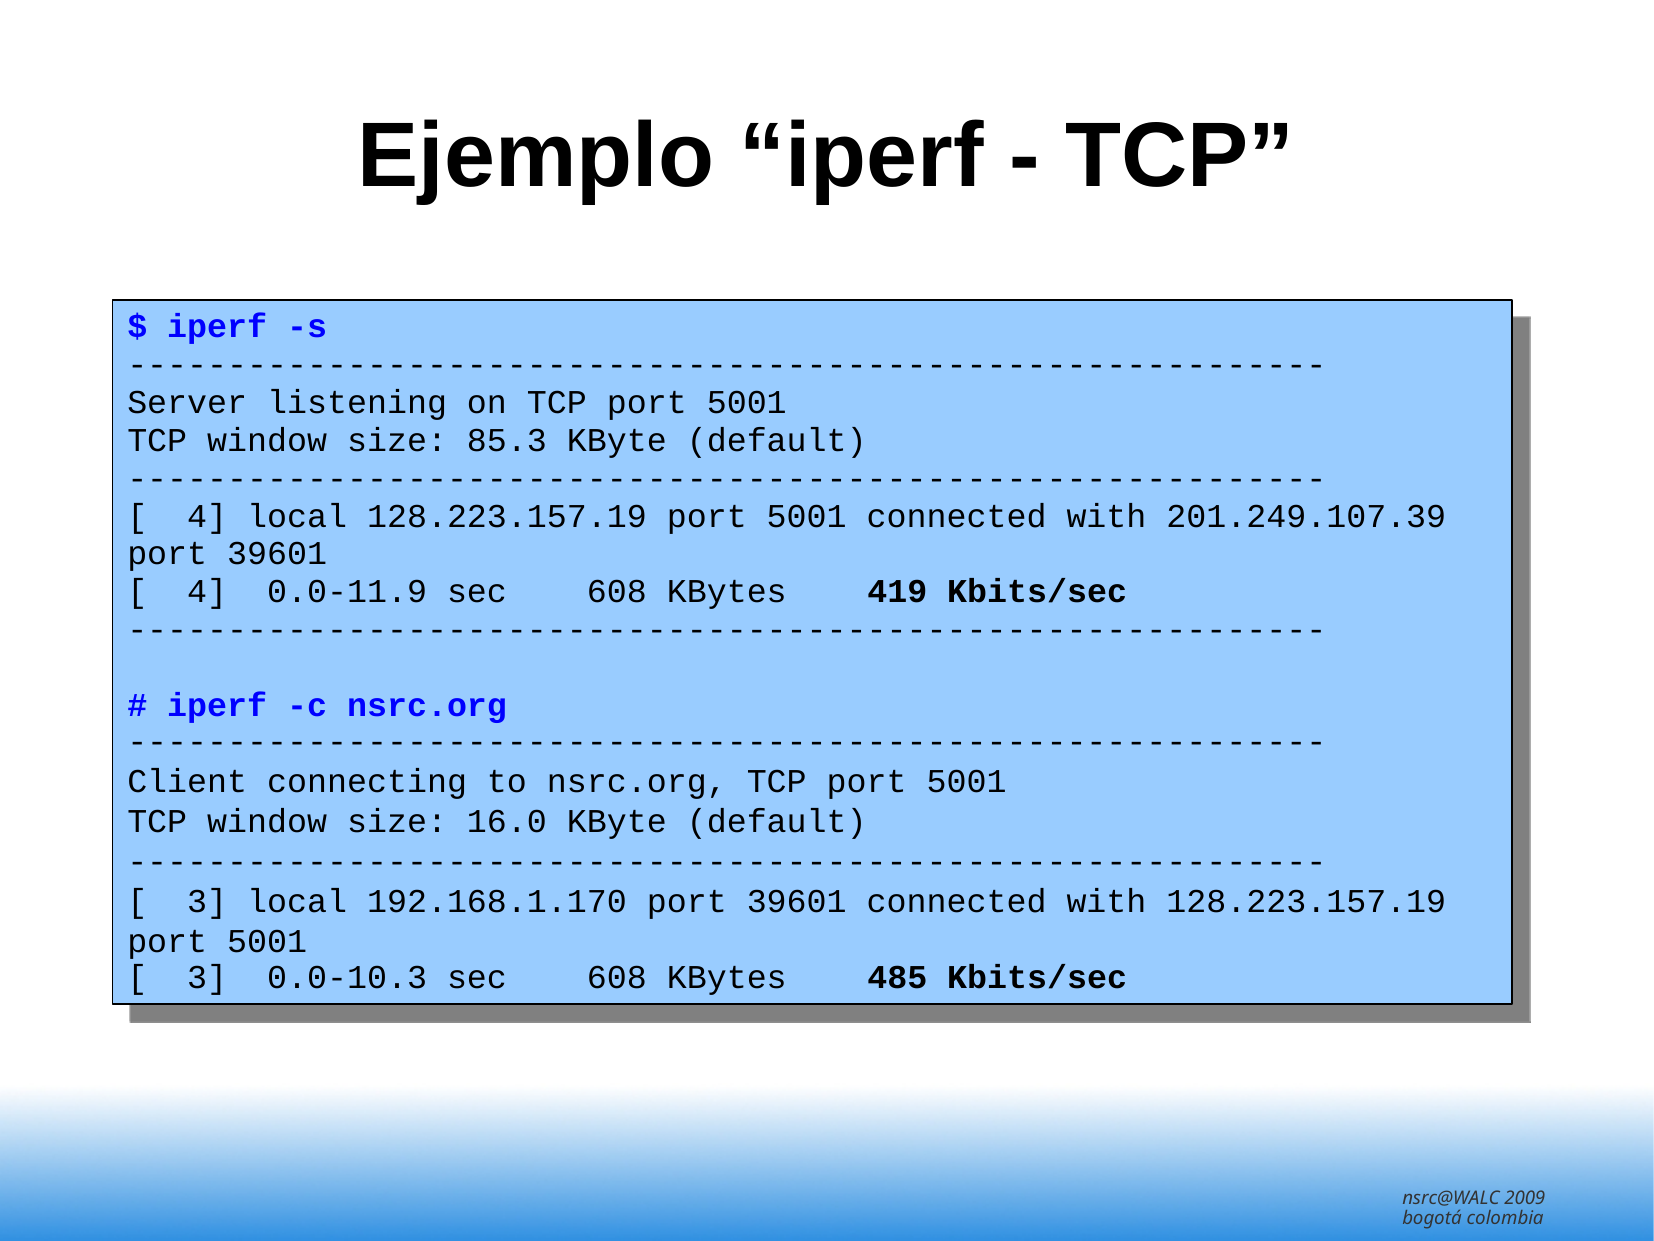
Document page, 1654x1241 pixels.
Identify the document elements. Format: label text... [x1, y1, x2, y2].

title Ejemplo “iperf - TCP” [82, 49, 1571, 257]
picture [0, 1083, 1654, 1241]
text_box $ iperf -s ------------------------------------------------------------ Server listening on TCP port 5001 TCP window size: 85.3 KByte (default)‏ ------------------------------------------------------------ [ 4] local 128.223.157.19 port 5001 connected with 201.249.107.39 port 39601 [ 4] 0.0-11.9 sec 608 KBytes 419 Kbits/sec ------------------------------------------------------------ # iperf -c nsrc.org ------------------------------------------------------------ Client connecting to nsrc.org, TCP port 5001 TCP window size: 16.0 KByte (default)‏ ------------------------------------------------------------ [ 3] local 192.168.1.170 port 39601 connected with 128.223.157.19 port 5001 [ 3] 0.0-10.3 sec 608 KBytes 485 Kbits/sec [112, 299, 1513, 1005]
